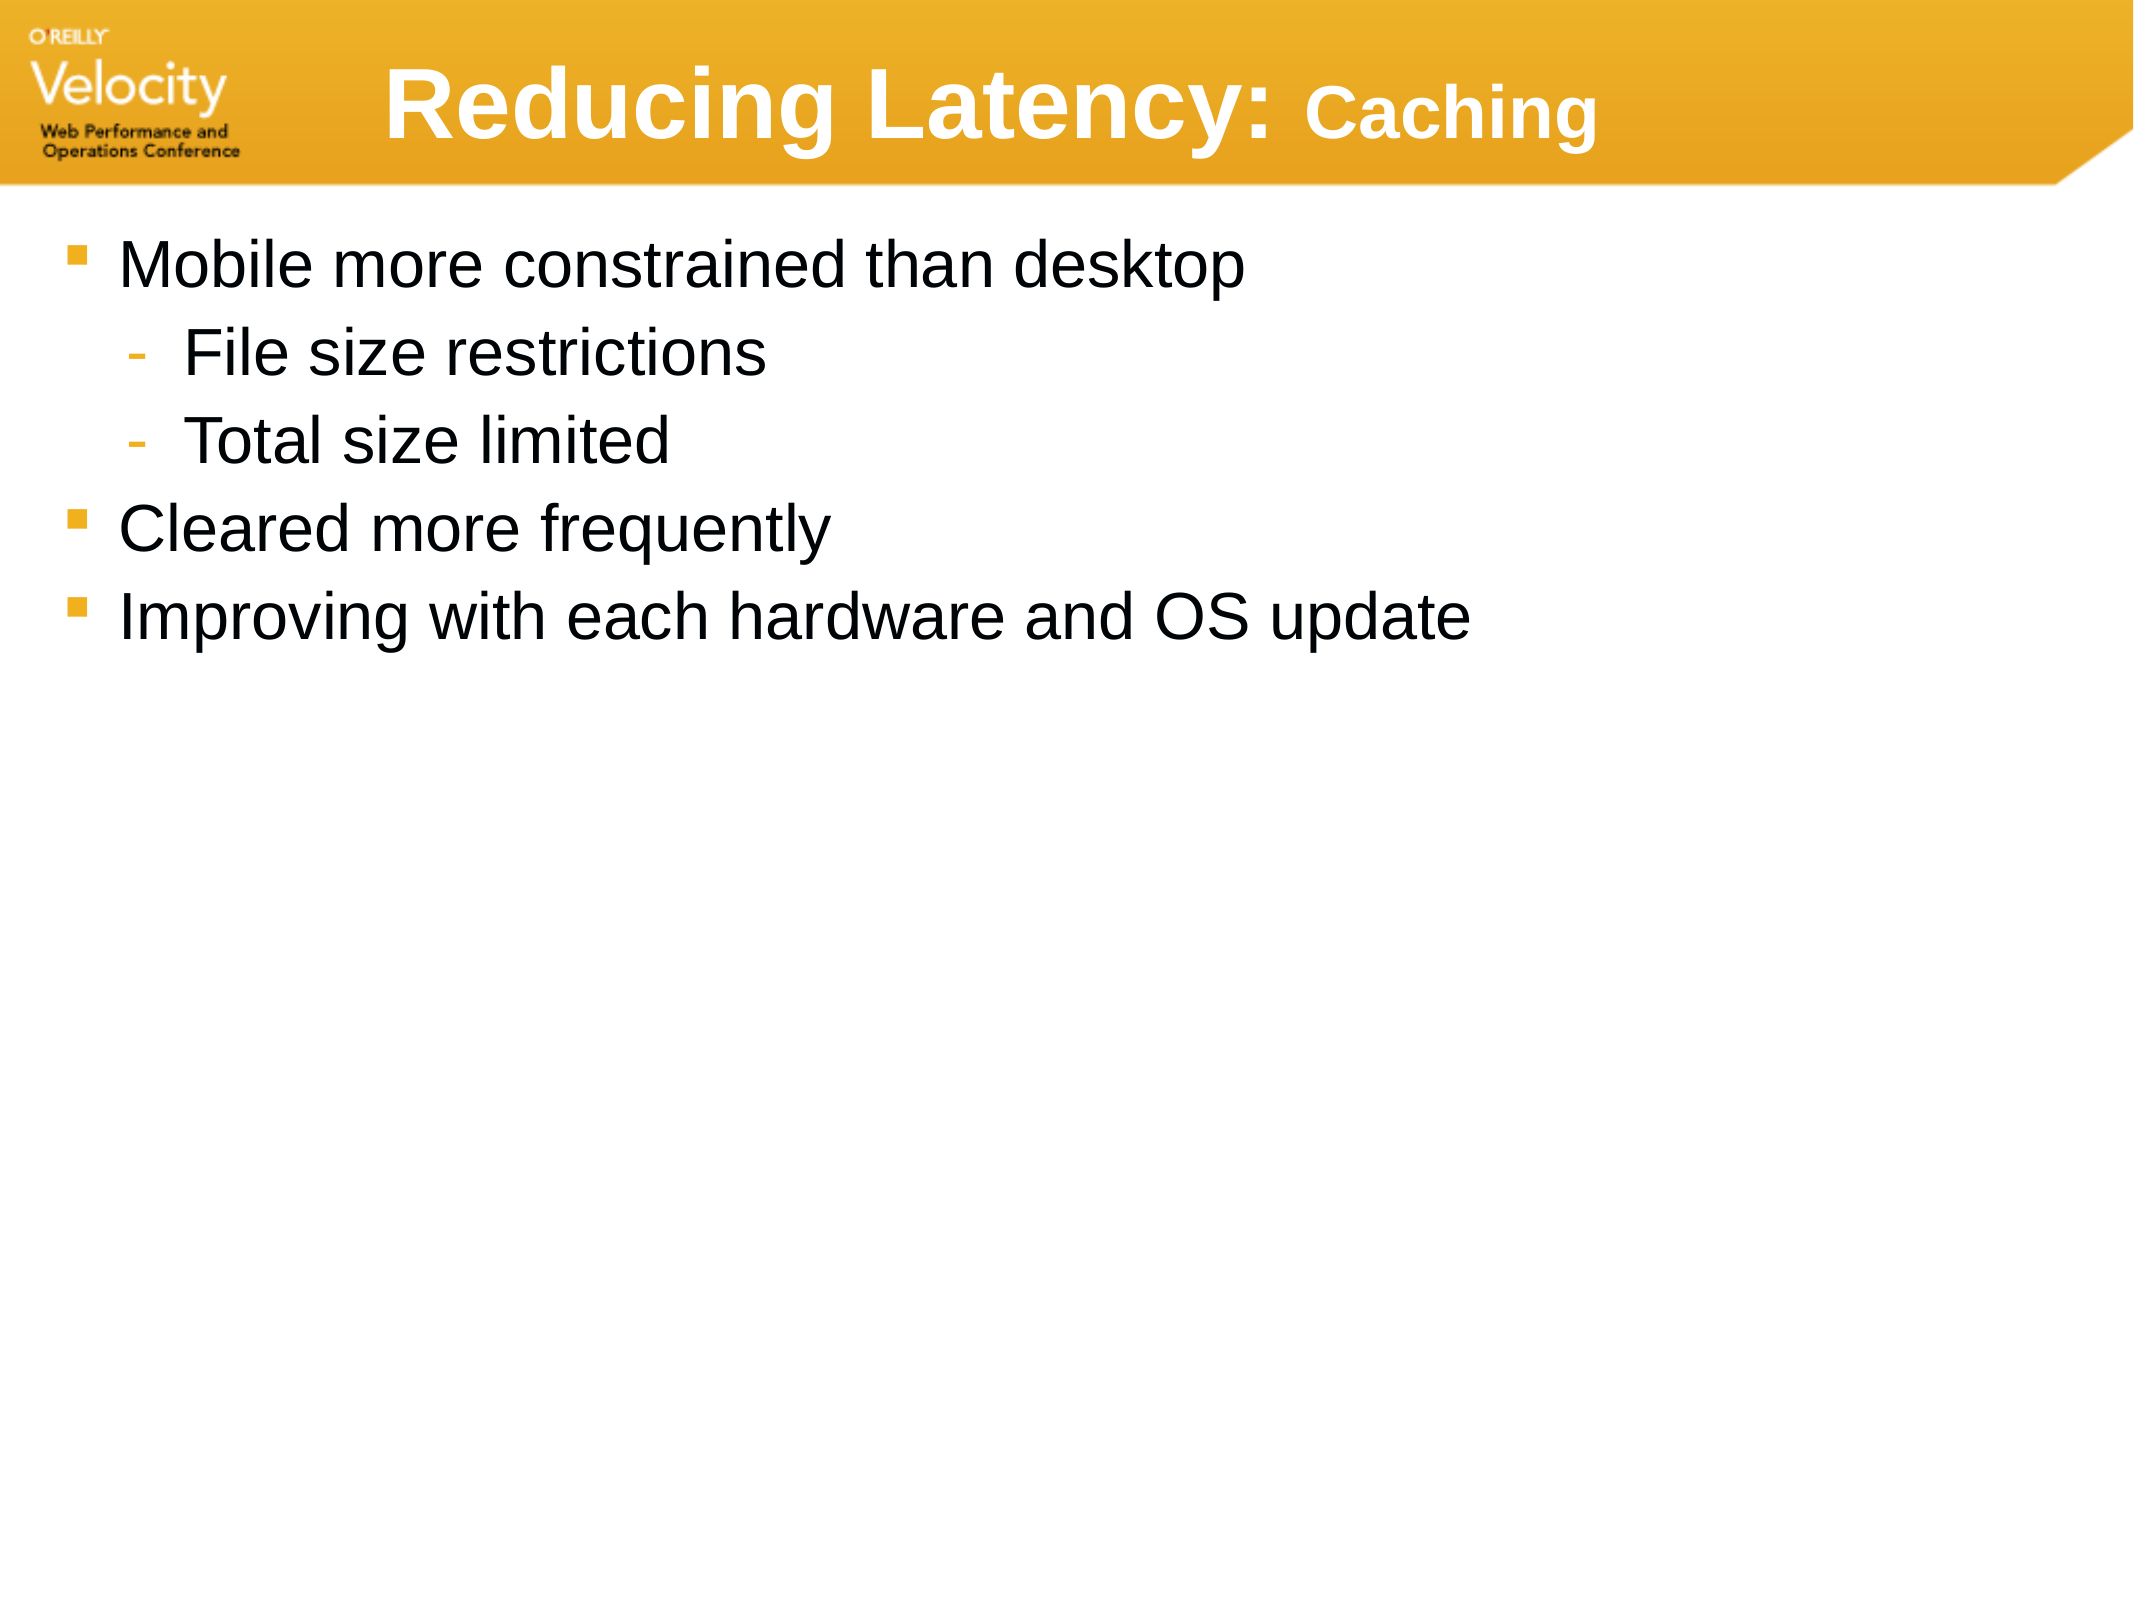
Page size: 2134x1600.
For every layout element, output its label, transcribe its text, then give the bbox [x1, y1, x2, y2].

list Mobile more constrained than desktop File size restrictions Total size limited Cleared more frequently Improving with each hardware and OS update [47, 224, 2100, 1552]
picture [0, 0, 2134, 1600]
title Reducing Latency: Caching [375, 17, 2026, 191]
